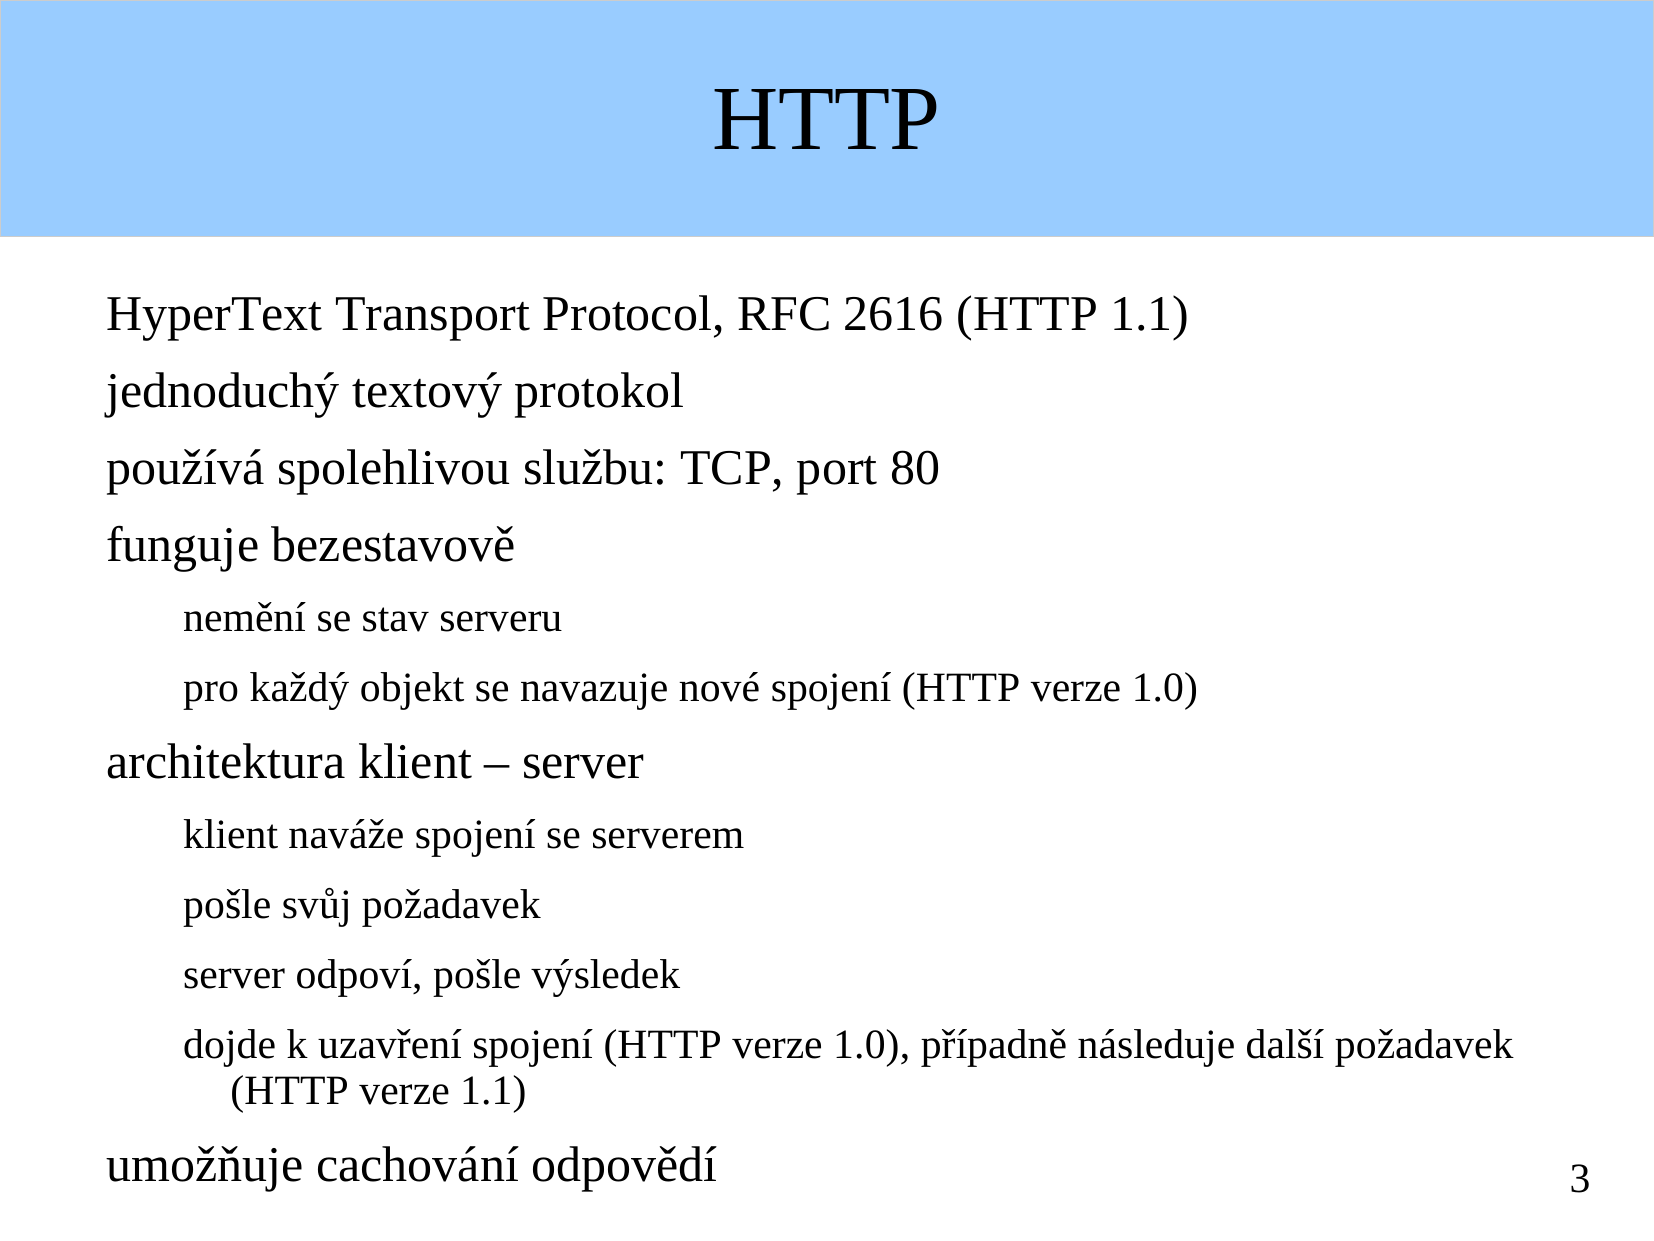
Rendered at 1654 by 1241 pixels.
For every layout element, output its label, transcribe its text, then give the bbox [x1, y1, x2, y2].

title HTTP [0, 0, 1654, 237]
list HyperText Transport Protocol, RFC 2616 (HTTP 1.1) jednoduchý textový protokol používá spolehlivou službu: TCP, port 80 funguje bezestavově nemění se stav serveru pro každý objekt se navazuje nové spojení (HTTP verze 1.0) architektura klient – server klient naváže spojení se serverem pošle svůj požadavek server odpoví, pošle výsledek dojde k uzavření spojení (HTTP verze 1.0), případně následuje další požadavek (HTTP verze 1.1) umožňuje cachování odpovědí [88, 285, 1565, 1193]
